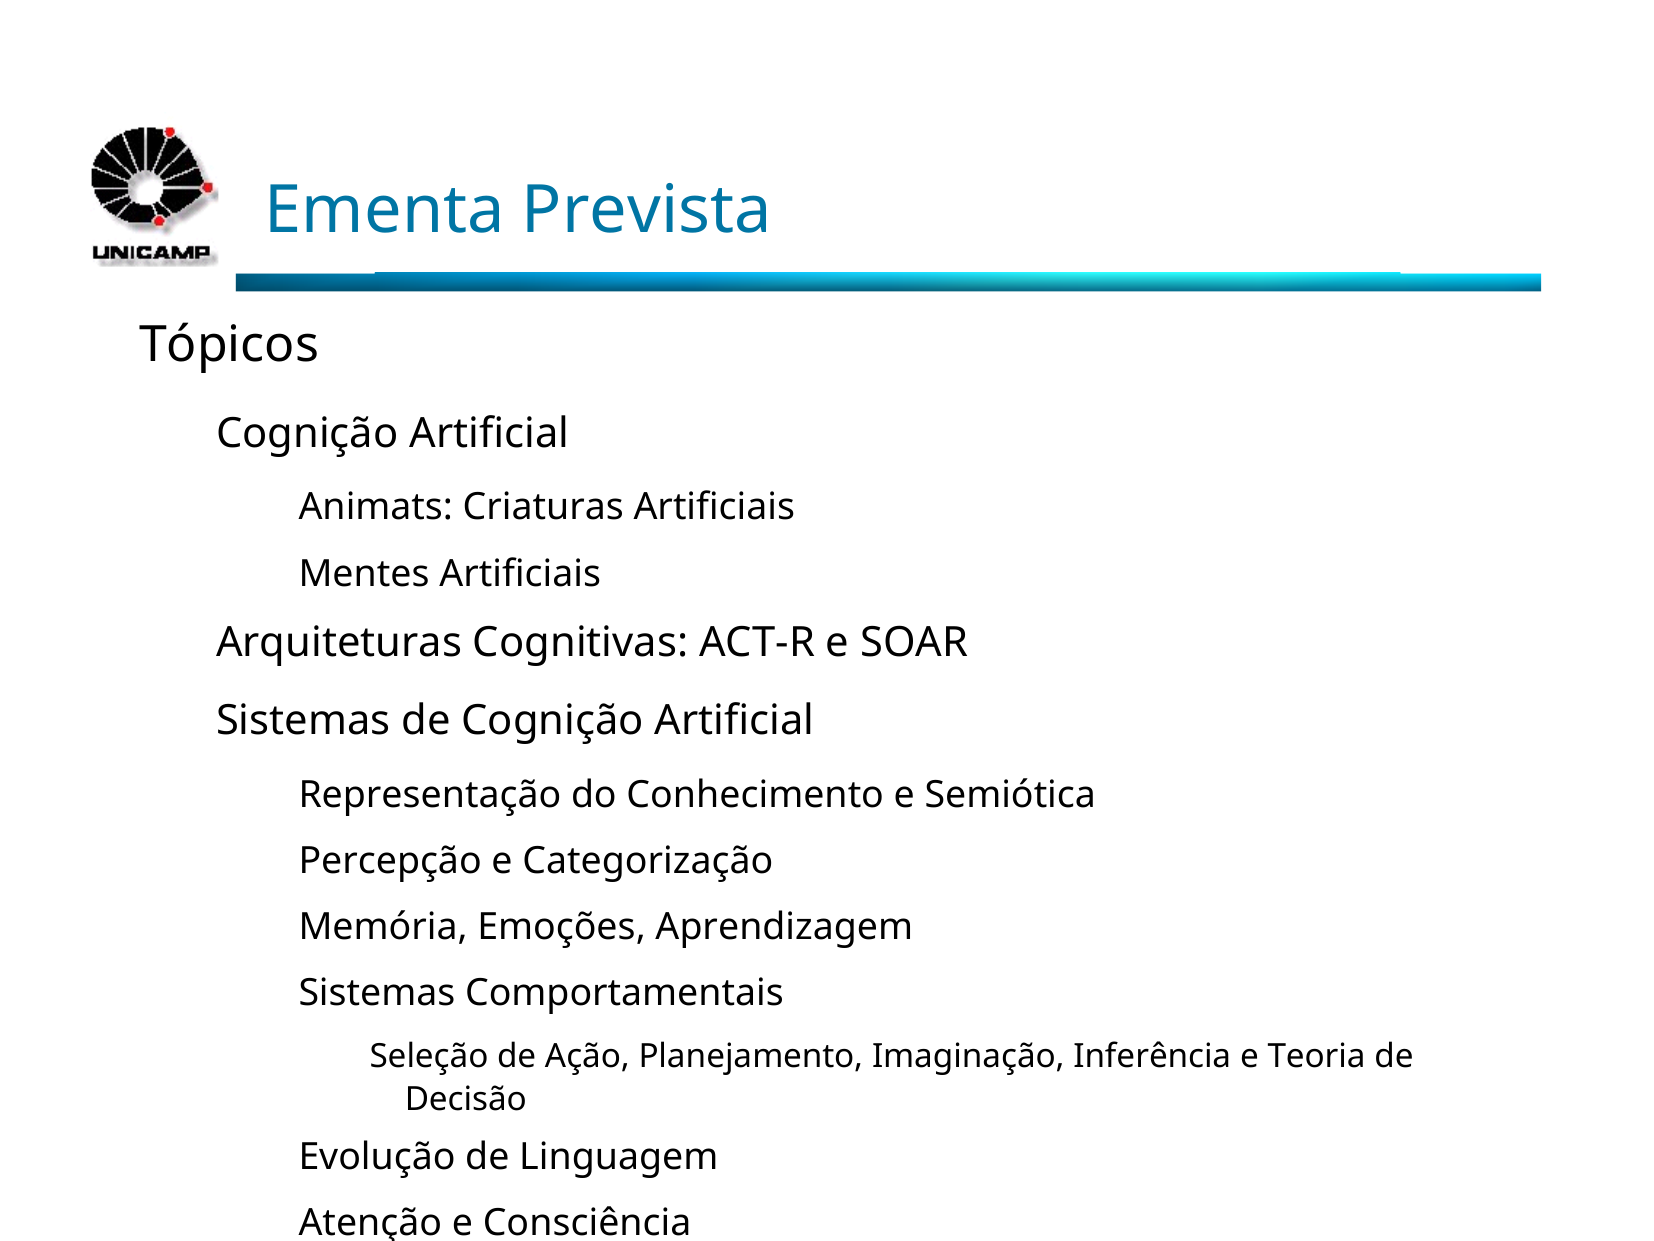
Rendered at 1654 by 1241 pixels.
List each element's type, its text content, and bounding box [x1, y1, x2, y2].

title Ementa Prevista [264, 35, 1534, 250]
list Tópicos Cognição Artificial Animats: Criaturas Artificiais Mentes Artificiais Arquiteturas Cognitivas: ACT-R e SOAR Sistemas de Cognição Artificial Representação do Conhecimento e Semiótica Percepção e Categorização Memória, Emoções, Aprendizagem Sistemas Comportamentais Seleção de Ação, Planejamento, Imaginação, Inferência e Teoria de Decisão Evolução de Linguagem Atenção e Consciência [121, 309, 1534, 1182]
picture [125, 272, 1654, 295]
